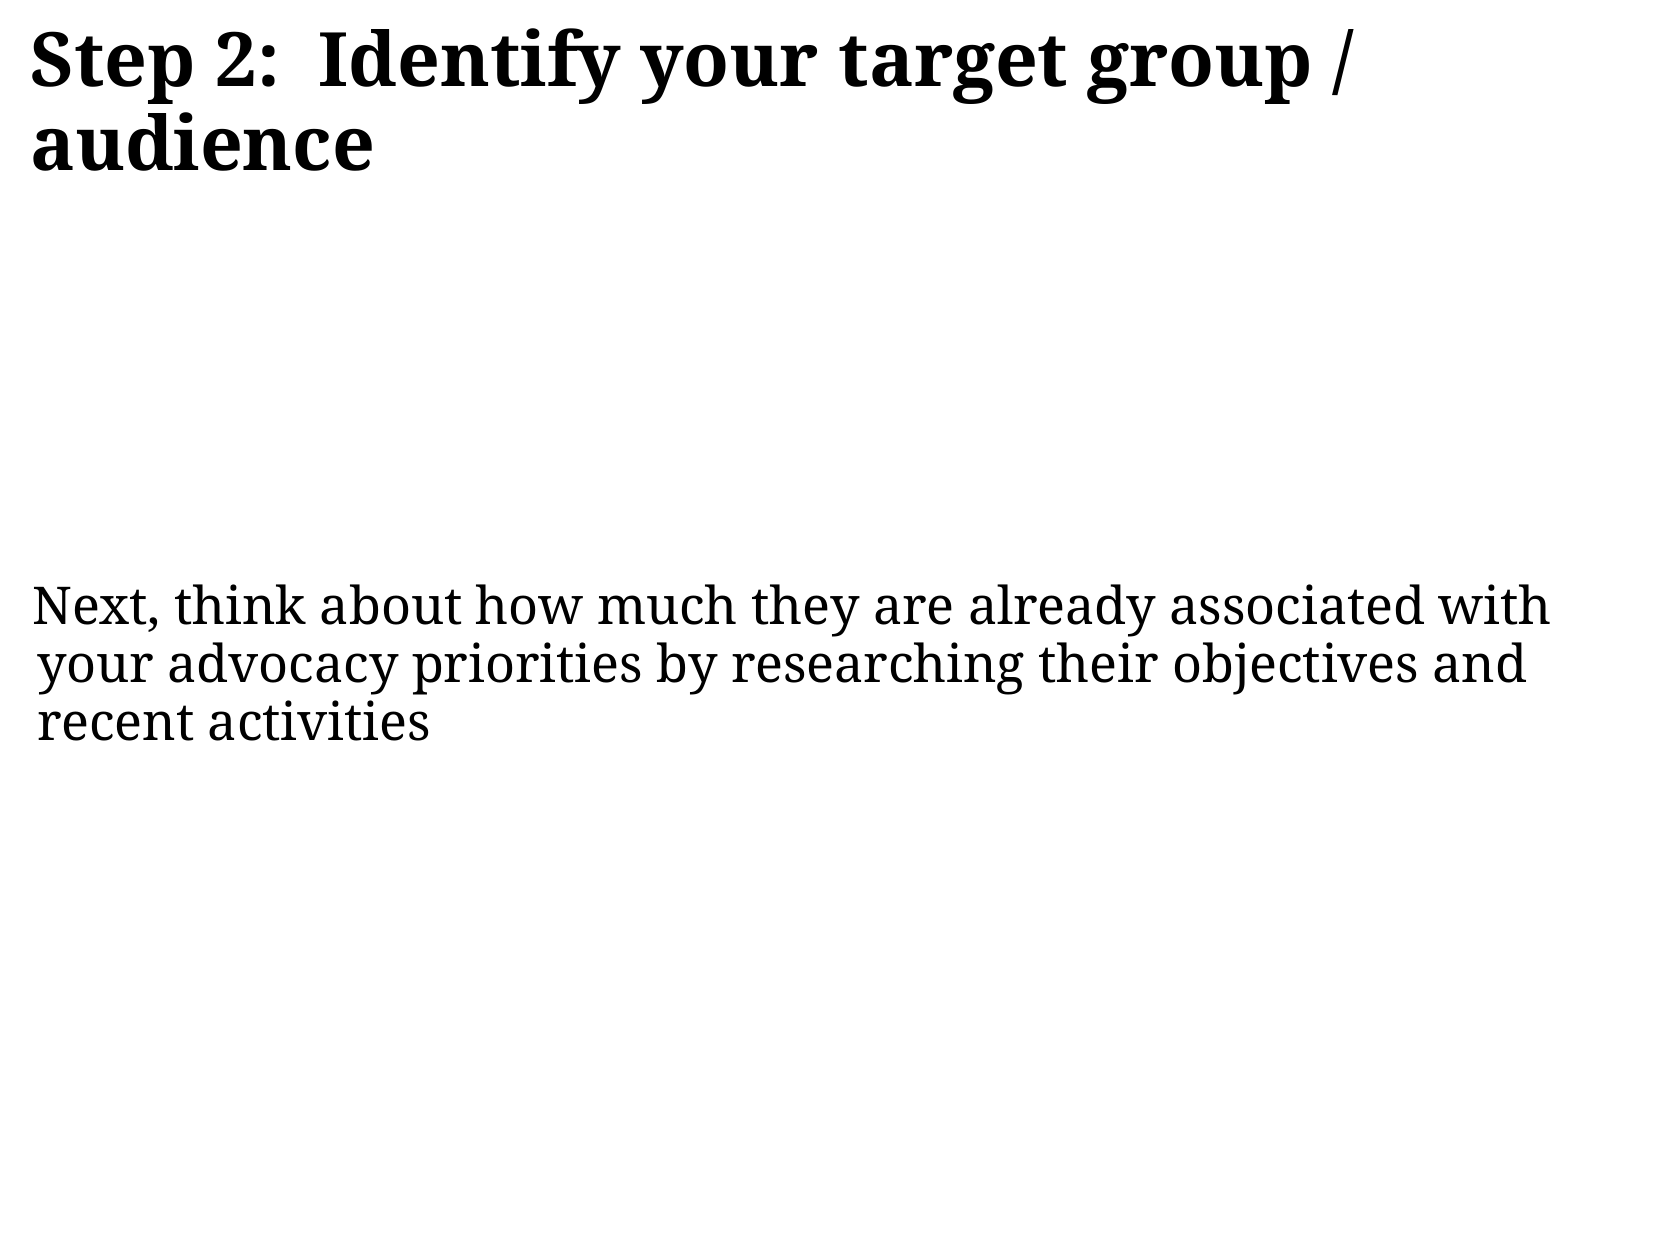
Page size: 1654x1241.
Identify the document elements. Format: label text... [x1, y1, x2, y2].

title Step 2: Identify your target group / audience [30, 0, 1519, 208]
text_box Next, think about how much they are already associated with your advocacy priorities by researching their objectives and recent activities [30, 366, 1625, 964]
